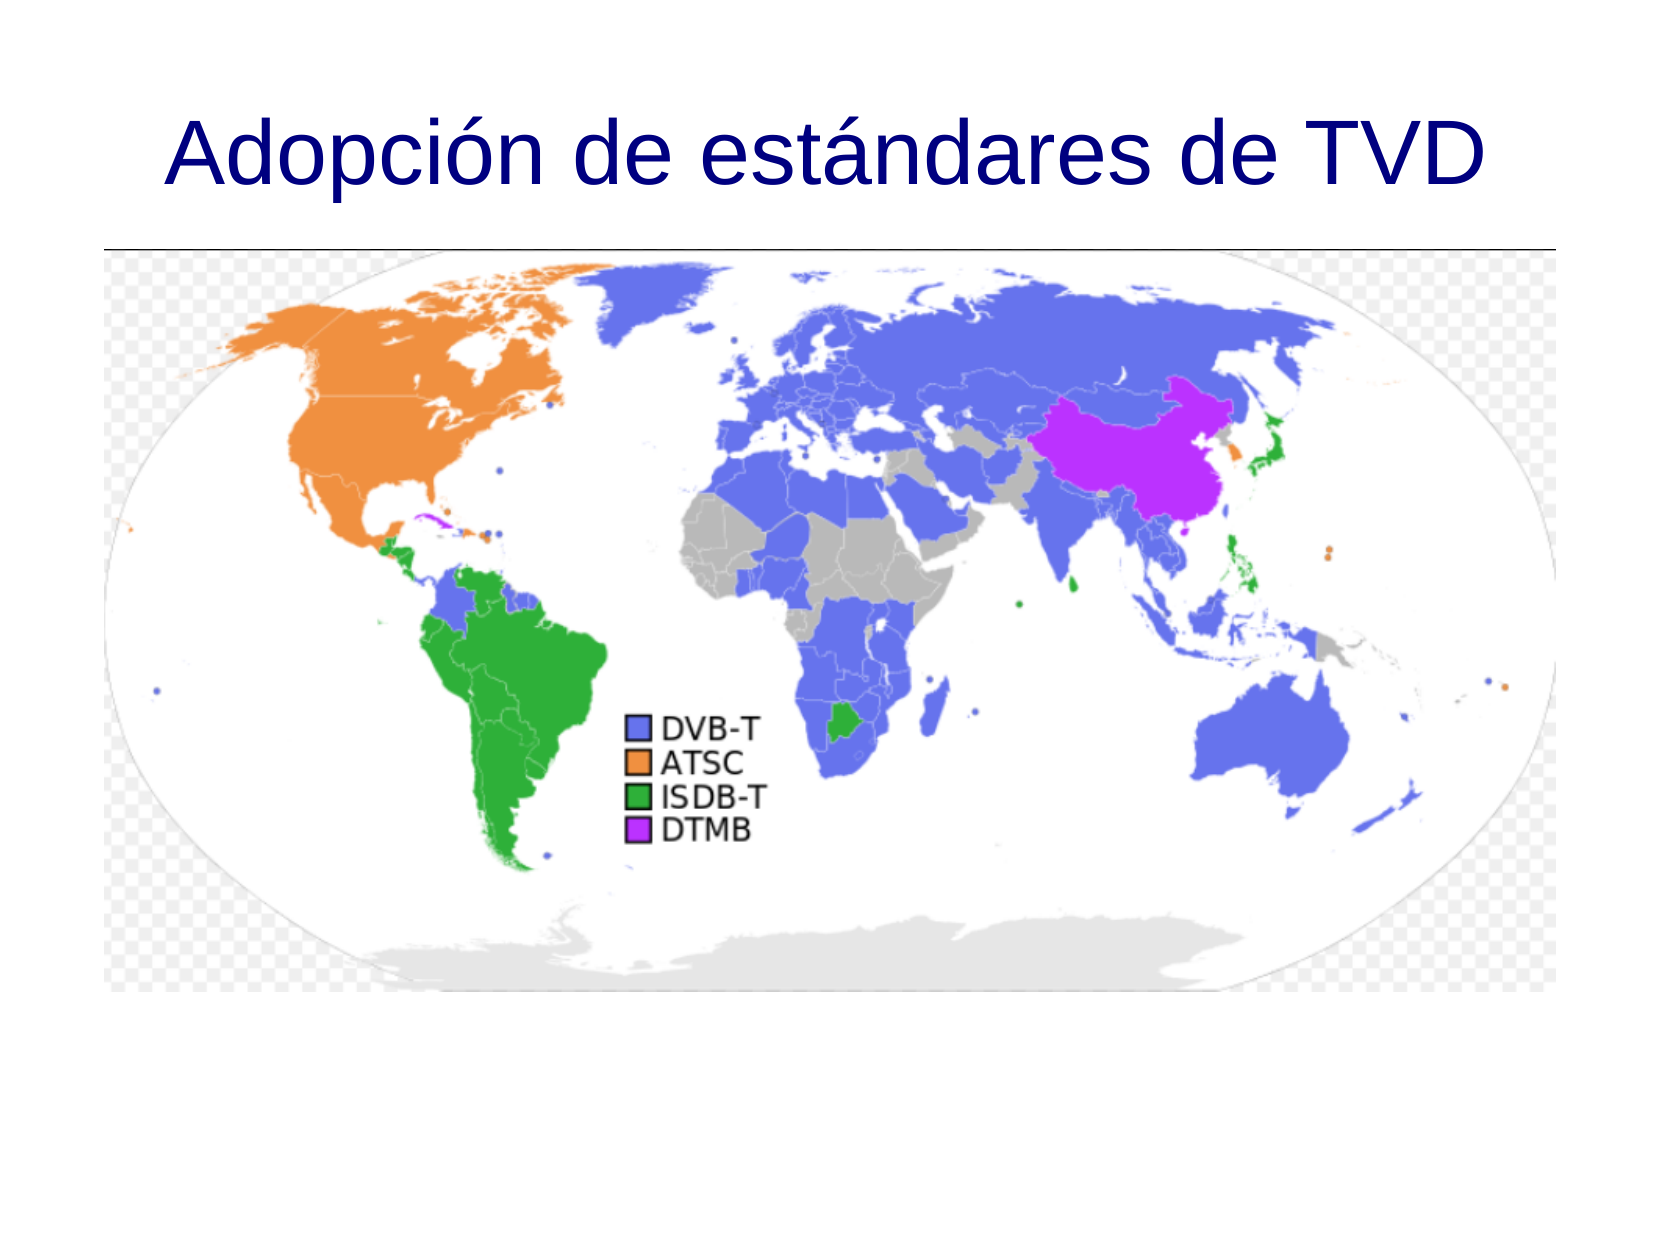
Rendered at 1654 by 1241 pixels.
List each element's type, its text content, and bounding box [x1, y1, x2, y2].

title Adopción de estándares de TVD [82, 49, 1571, 257]
picture [104, 249, 1556, 992]
